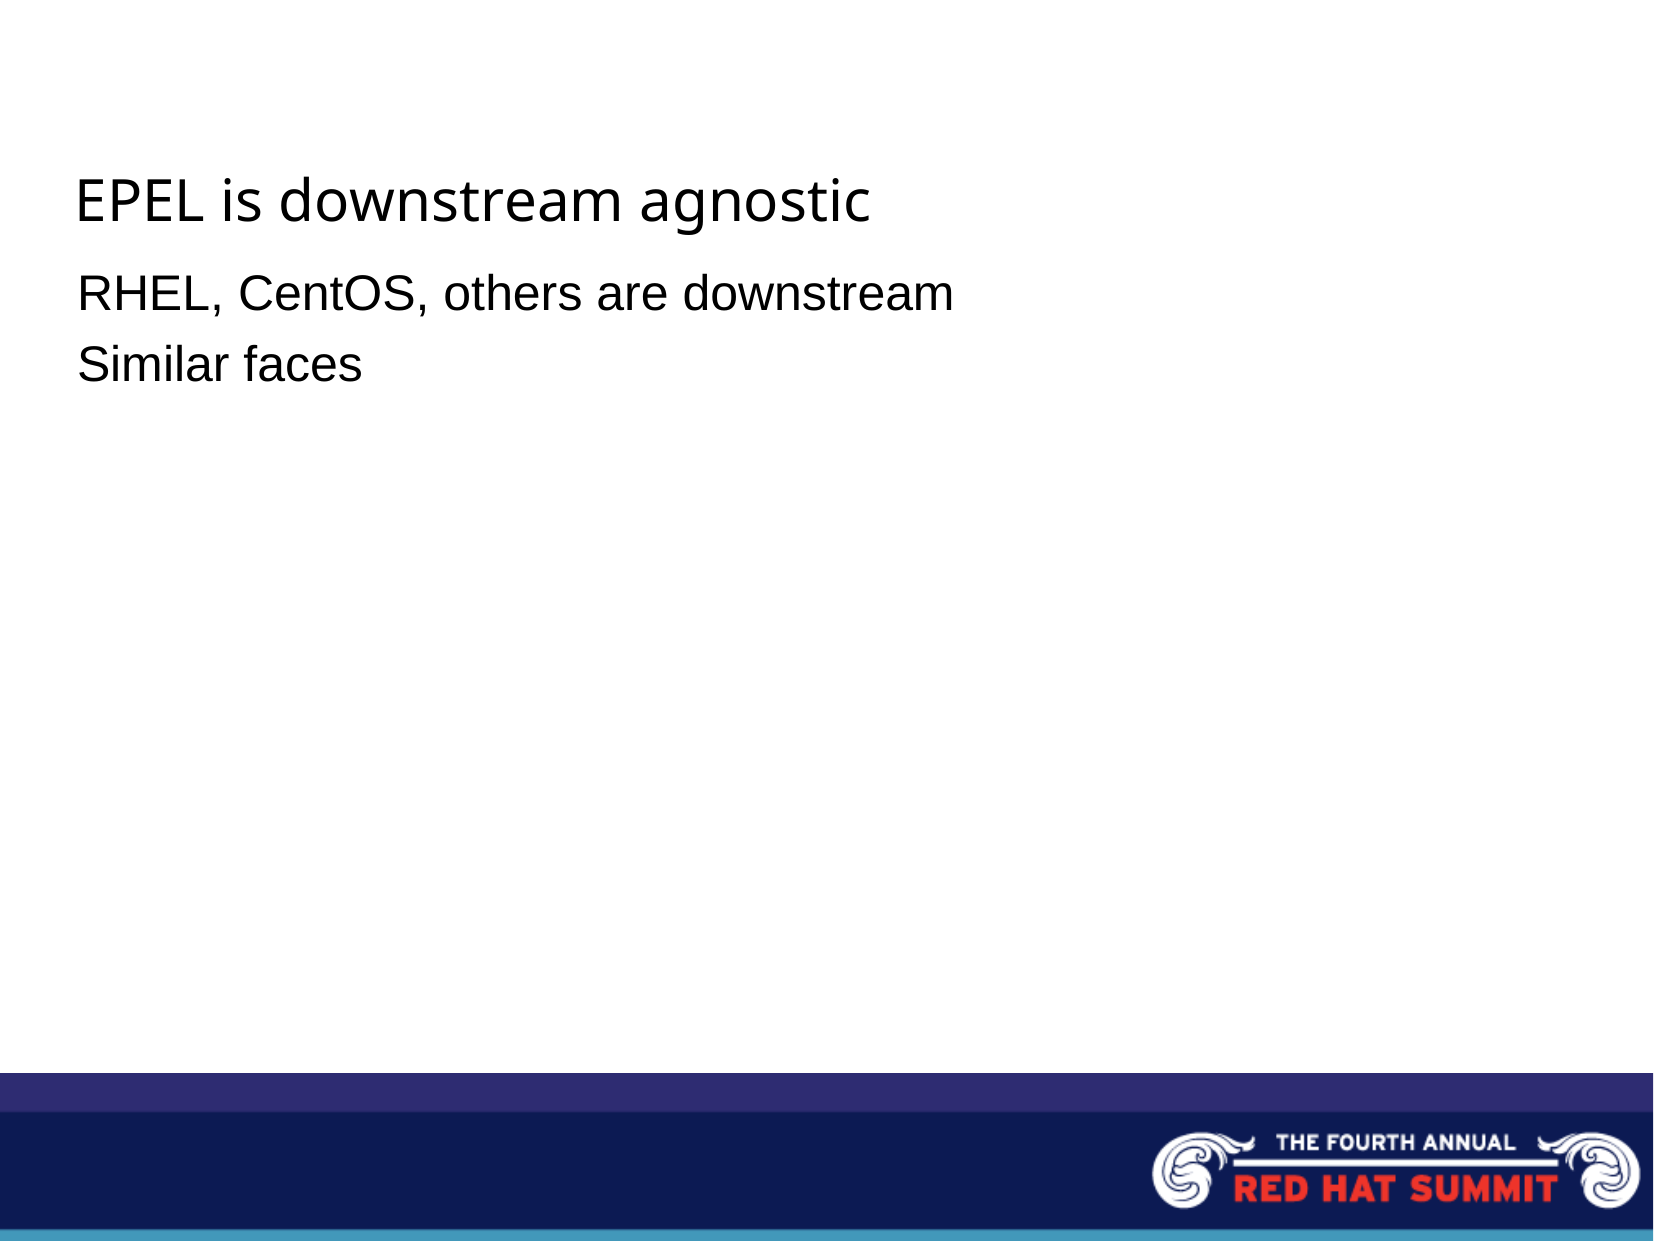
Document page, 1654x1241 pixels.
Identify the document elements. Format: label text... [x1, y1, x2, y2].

list RHEL, CentOS, others are downstream Similar faces [77, 264, 1500, 1174]
title EPEL is downstream agnostic [74, 140, 1506, 259]
picture [0, 1073, 1654, 1241]
